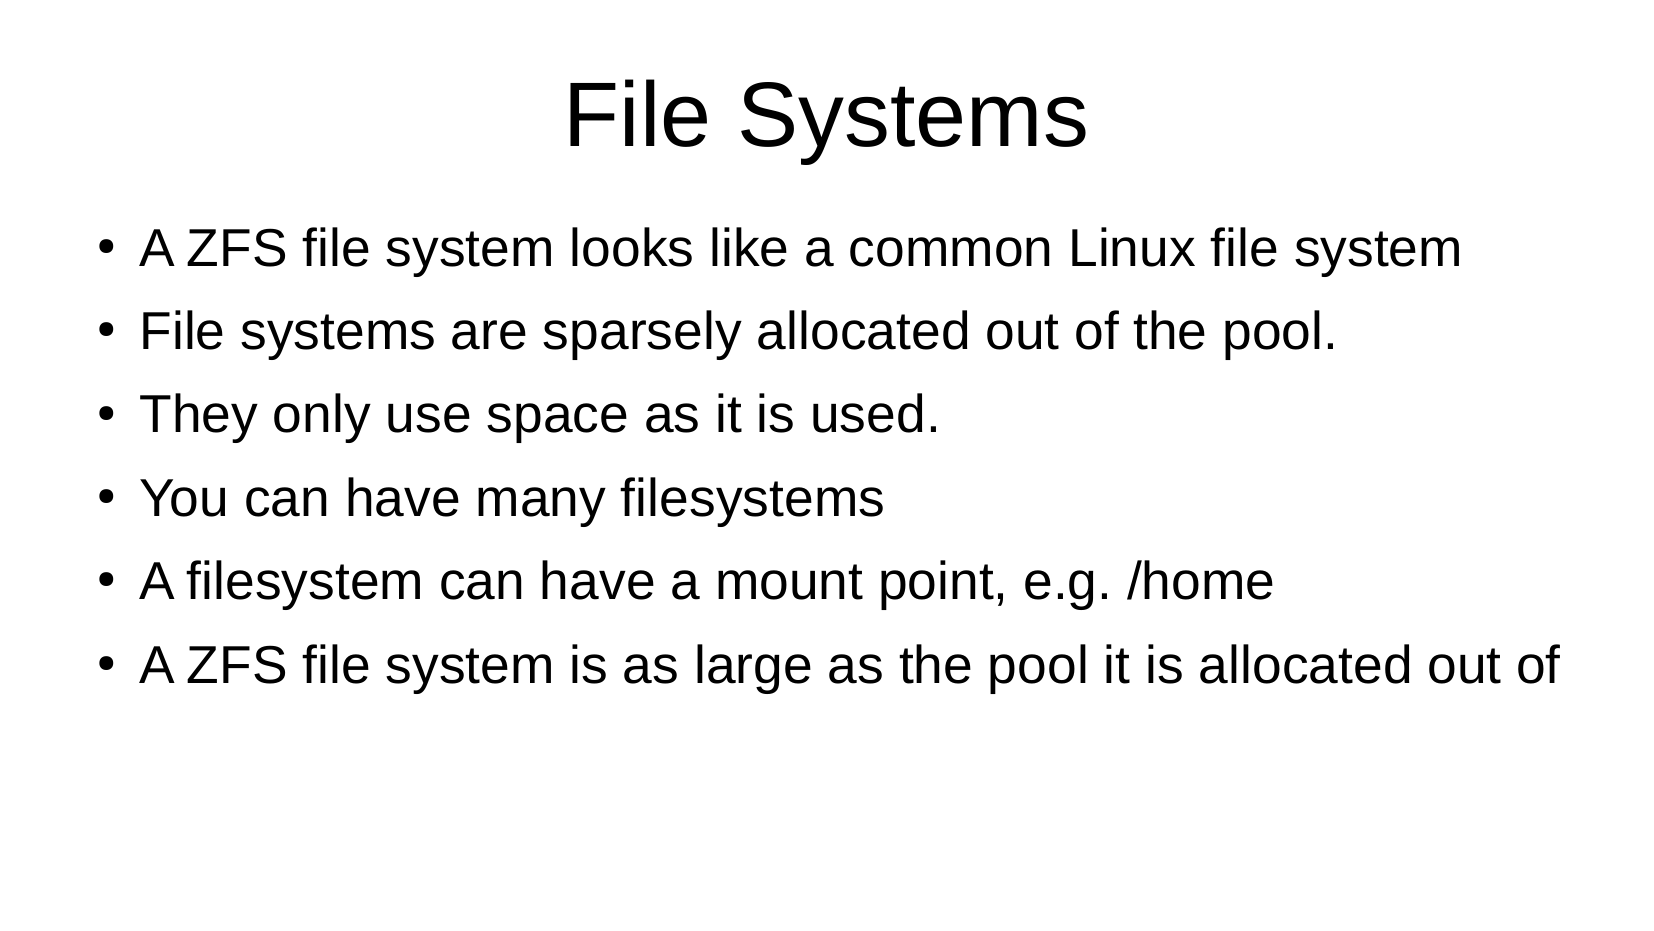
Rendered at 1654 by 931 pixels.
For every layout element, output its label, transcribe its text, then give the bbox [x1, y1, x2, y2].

title File Systems [82, 37, 1571, 193]
list A ZFS file system looks like a common Linux file system File systems are sparsely allocated out of the pool. They only use space as it is used. You can have many filesystems A filesystem can have a mount point, e.g. /home A ZFS file system is as large as the pool it is allocated out of [82, 217, 1571, 758]
